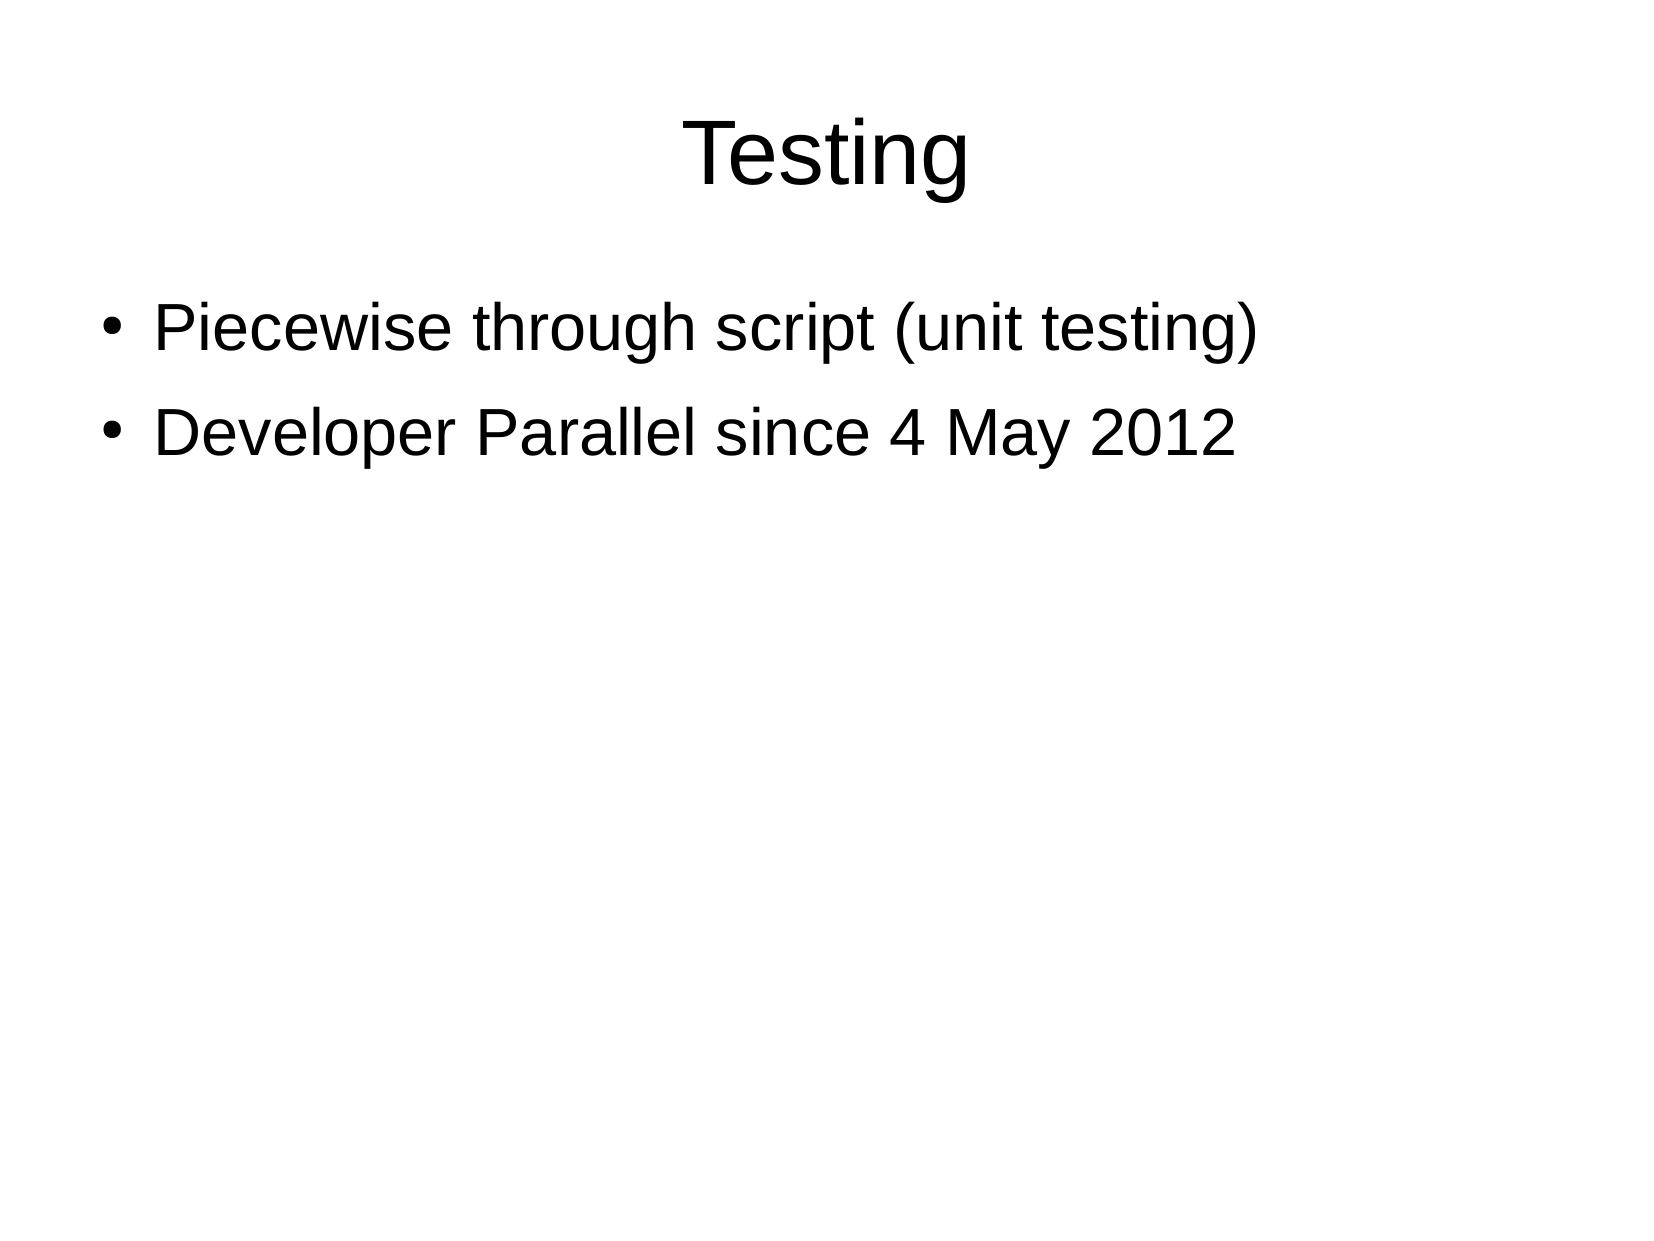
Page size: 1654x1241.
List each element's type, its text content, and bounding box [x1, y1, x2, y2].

title Testing [82, 56, 1571, 250]
list Piecewise through script (unit testing) Developer Parallel since 4 May 2012 [82, 290, 1571, 1094]
